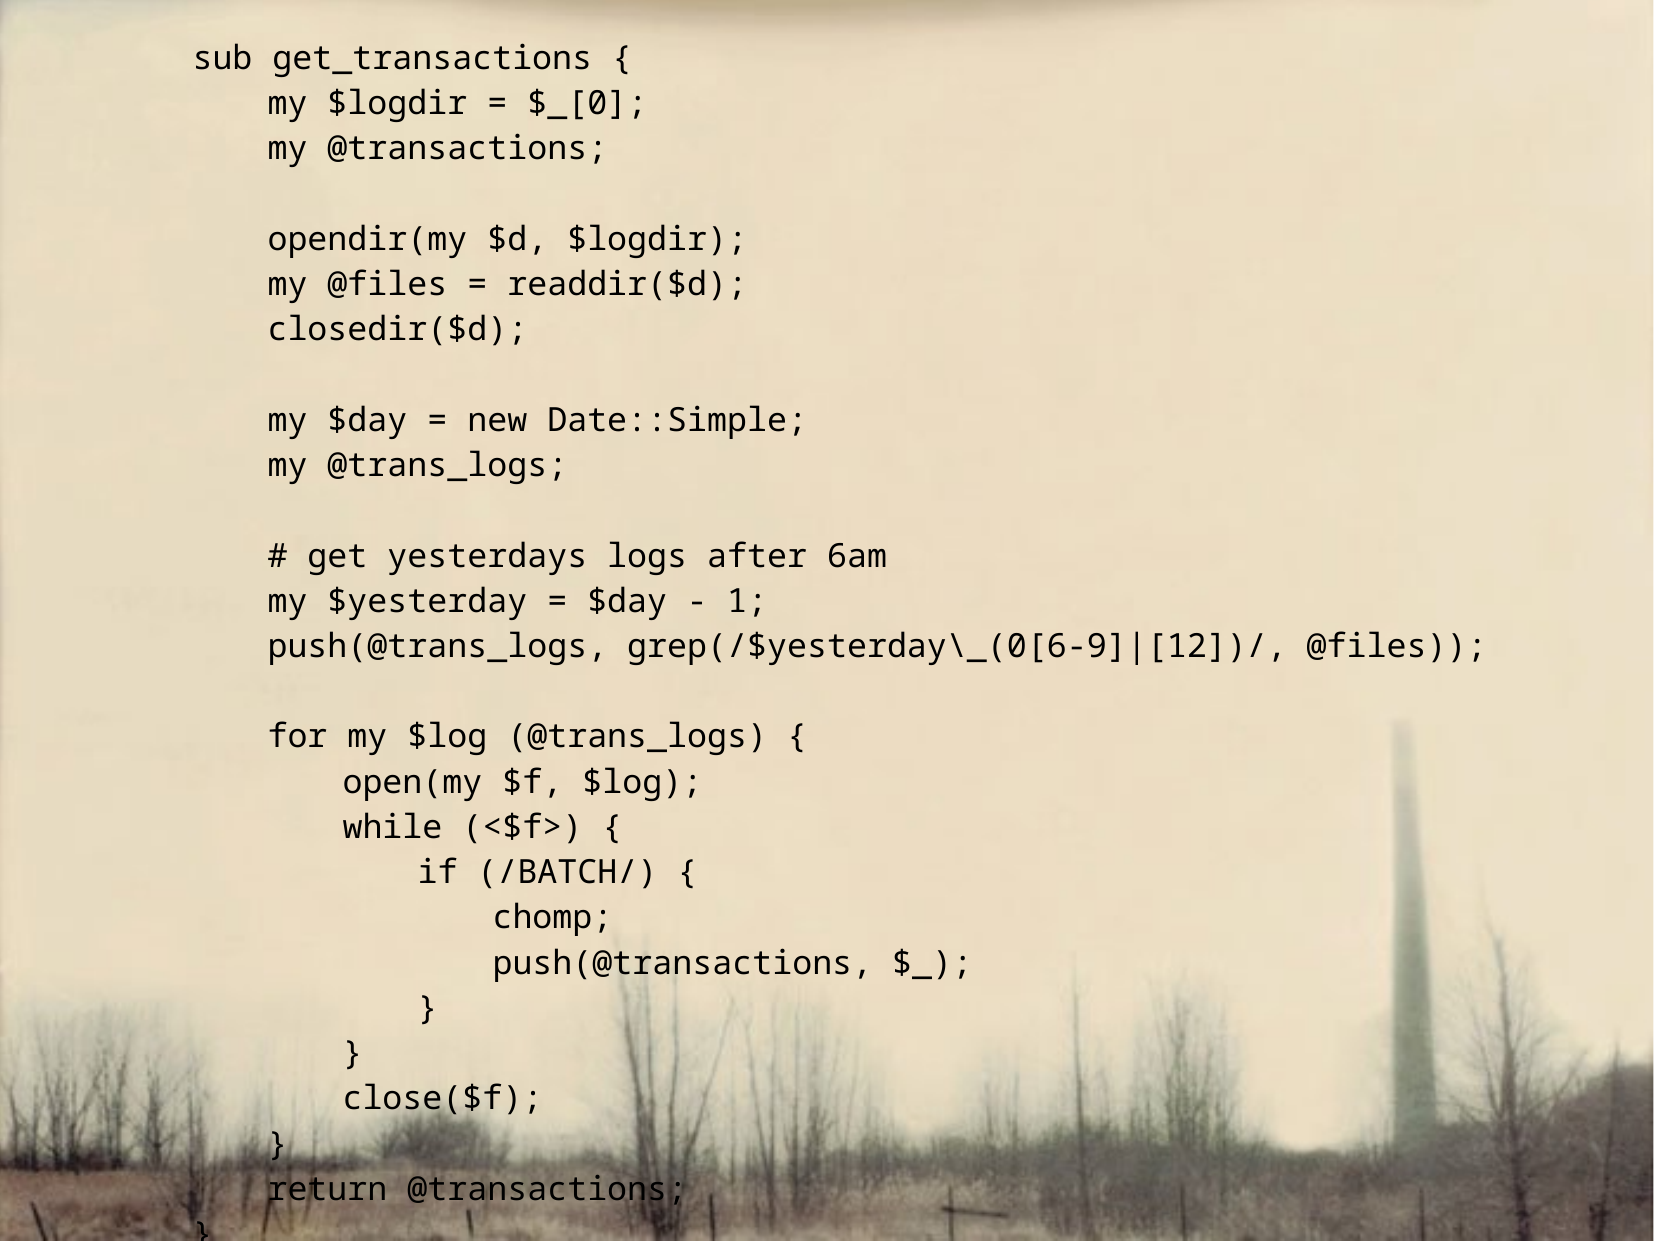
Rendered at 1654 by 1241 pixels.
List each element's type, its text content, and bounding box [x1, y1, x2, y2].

picture [0, 0, 1654, 1241]
text_box sub get_transactions { my $logdir = $_[0]; my @transactions; opendir(my $d, $logdir); my @files = readdir($d); closedir($d); my $day = new Date::Simple; my @trans_logs; # get yesterdays logs after 6am my $yesterday = $day - 1; push(@trans_logs, grep(/$yesterday\_(0[6-9]|[12])/, @files)); for my $log (@trans_logs) { open(my $f, $log); while (<$f>) { if (/BATCH/) { chomp; push(@transactions, $_); } } close($f); } return @transactions; } [192, 33, 1574, 1085]
